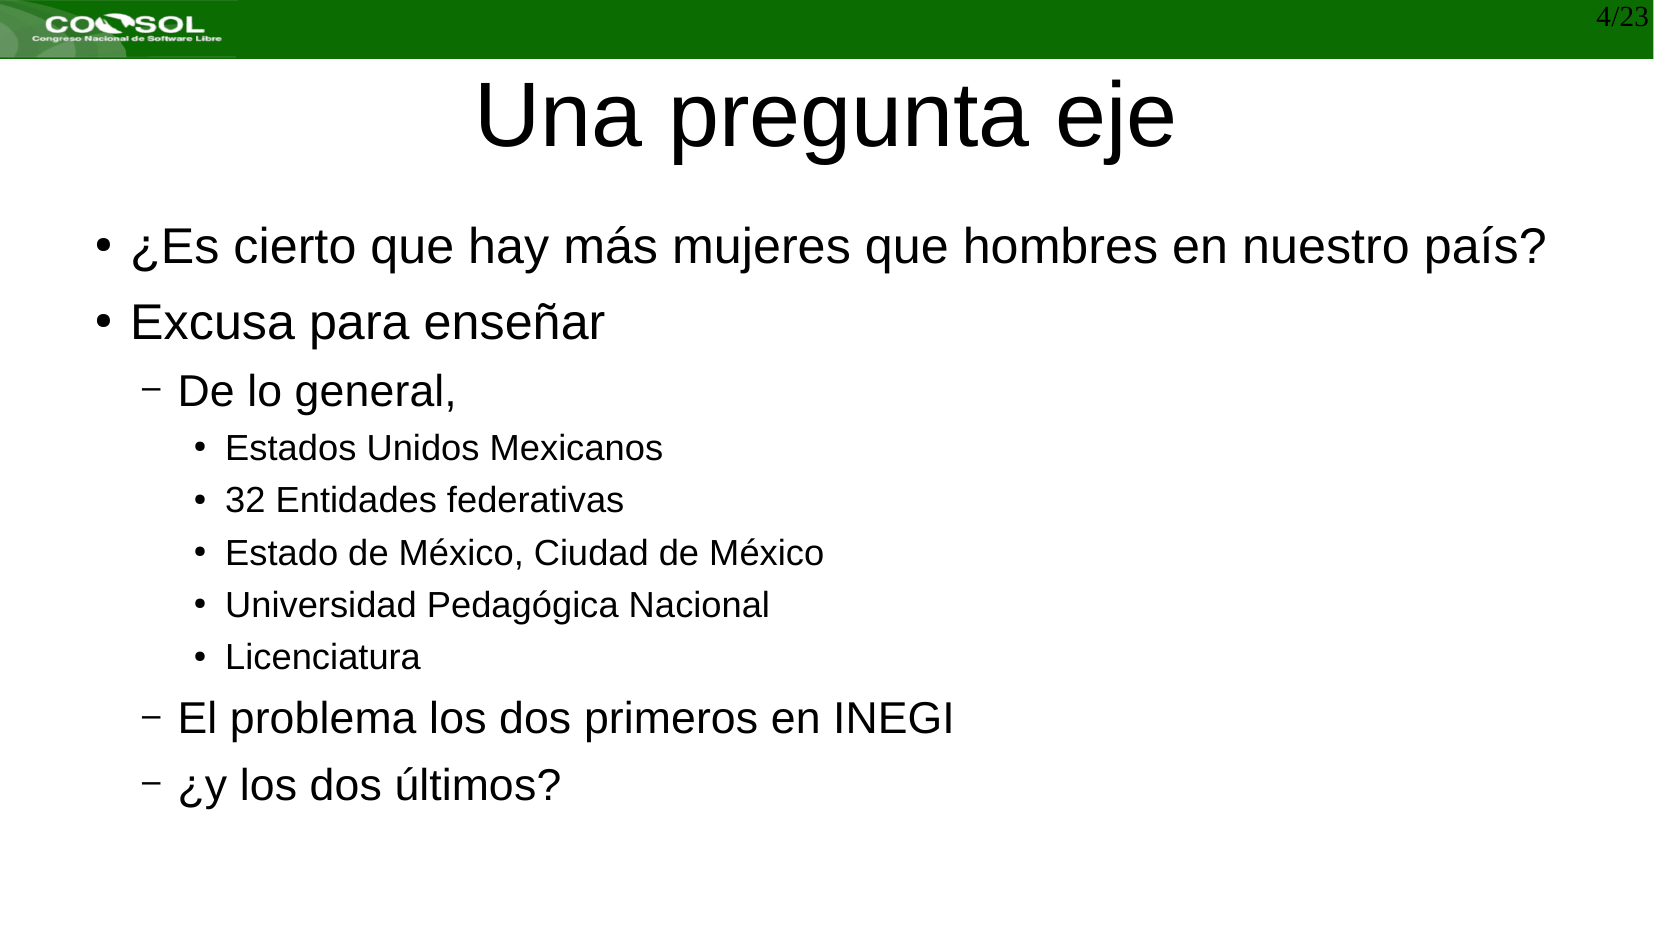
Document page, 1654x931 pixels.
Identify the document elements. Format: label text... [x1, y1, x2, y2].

picture [0, 0, 1654, 59]
title Una pregunta eje [82, 37, 1571, 193]
list ¿Es cierto que hay más mujeres que hombres en nuestro país? Excusa para enseñar De lo general, Estados Unidos Mexicanos 32 Entidades federativas Estado de México, Ciudad de México Universidad Pedagógica Nacional Licenciatura El problema los dos primeros en INEGI ¿y los dos últimos? [82, 217, 1571, 827]
